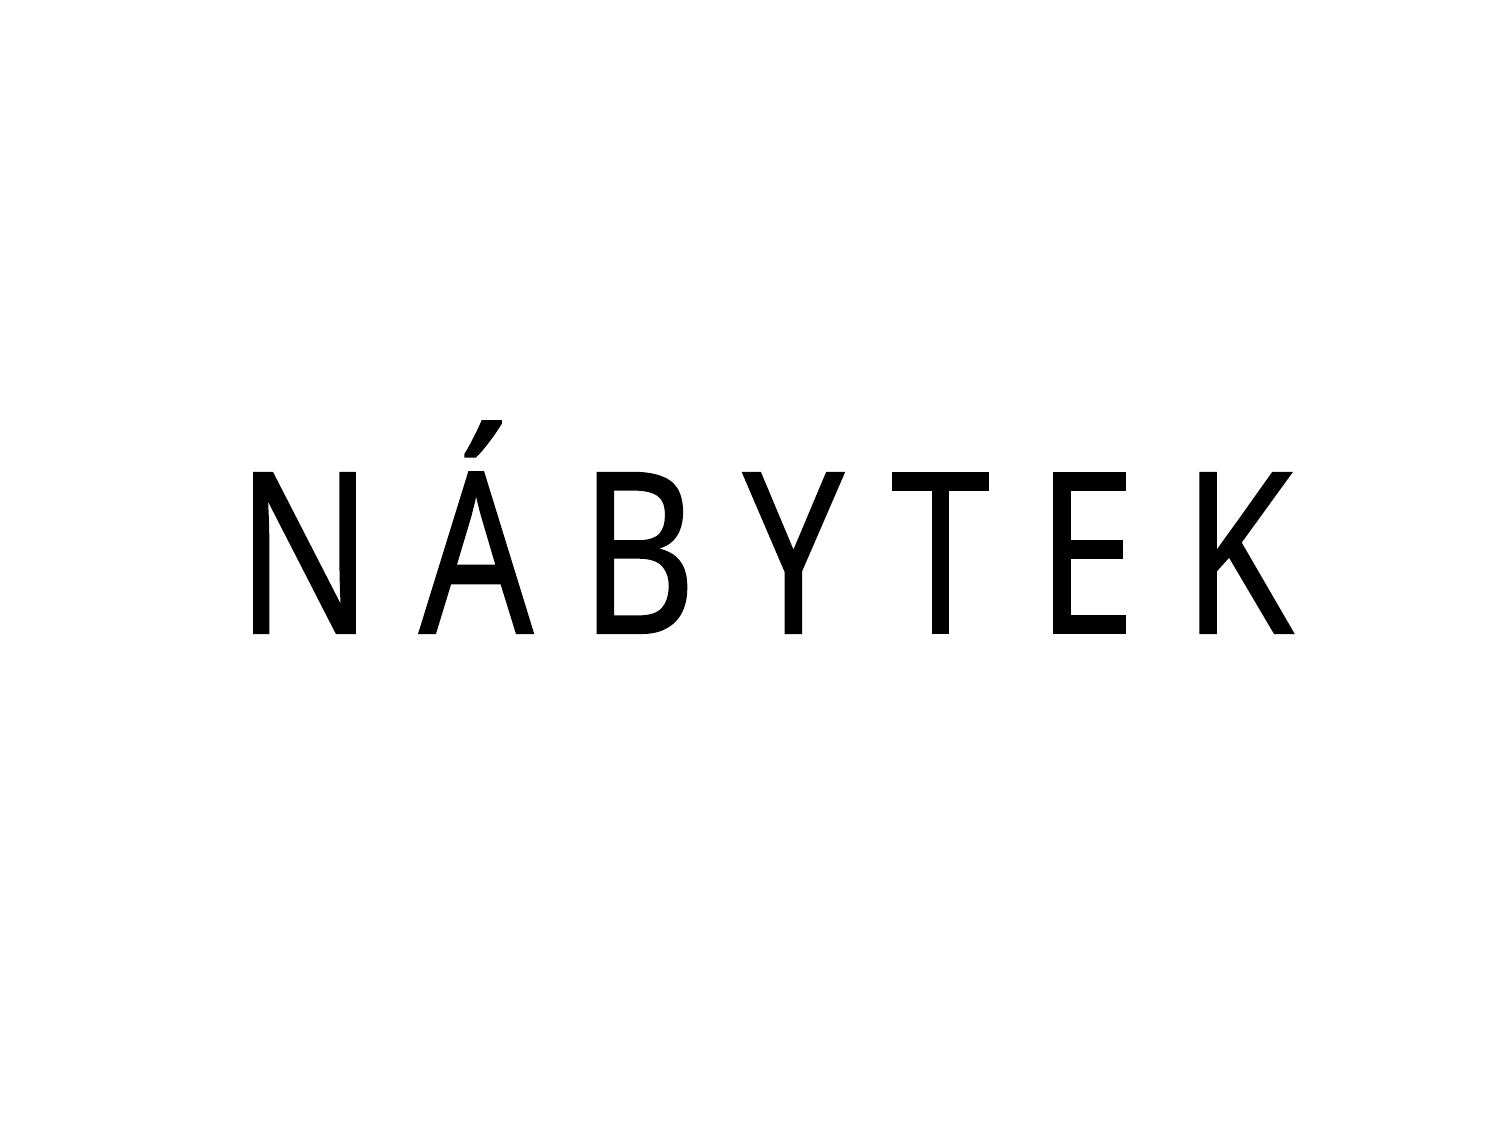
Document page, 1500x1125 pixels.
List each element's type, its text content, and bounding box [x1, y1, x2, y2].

text_box N Á B Y T E K [419, 471, 534, 634]
text_box N Á B Y T E K [253, 472, 356, 634]
text_box N Á B Y T E K [1054, 472, 1126, 634]
text_box N Á B Y T E K [892, 472, 989, 634]
text_box N Á B Y T E K [465, 420, 502, 457]
text_box N Á B Y T E K [742, 472, 845, 634]
text_box N Á B Y T E K [1200, 472, 1294, 634]
text_box N Á B Y T E K [597, 472, 687, 634]
